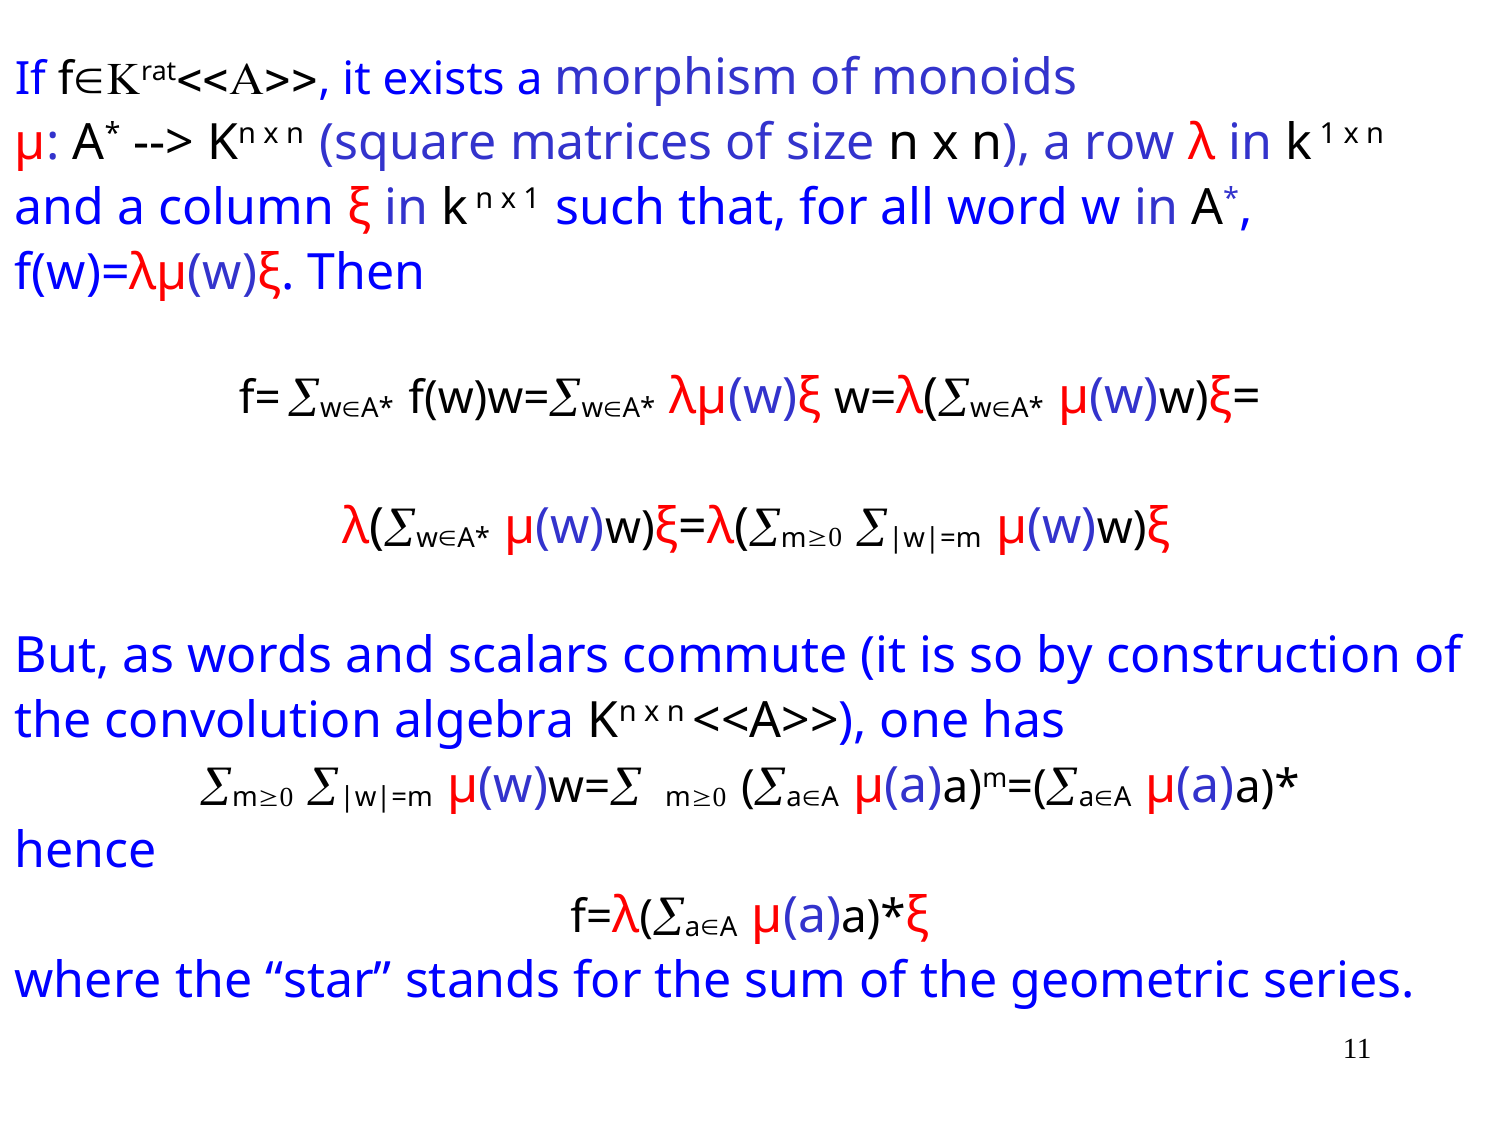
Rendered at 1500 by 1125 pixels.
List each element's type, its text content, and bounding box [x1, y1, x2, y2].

text_box If fKrat<<A>>, it exists a morphism of monoids μ: A* --> Kn x n (square matrices of size n x n), a row λ in k 1 x n and a column ξ in k n x 1 such that, for all word w in A*, f(w)=λμ(w)ξ. Then f= wA* f(w)w=wA* λμ(w)ξ w=λ(wA* μ(w)w)ξ= λ(wA* μ(w)w)ξ=λ(m0 |w|=m μ(w)w)ξ But, as words and scalars commute (it is so by construction of the convolution algebra Kn x n <<A>>), one has m0 |w|=m μ(w)w= m0 (aA μ(a)a)m=(aA μ(a)a)* hence f=λ(aA μ(a)a)*ξ where the “star” stands for the sum of the geometric series. [0, 35, 1500, 1075]
chart [690, 531, 809, 591]
